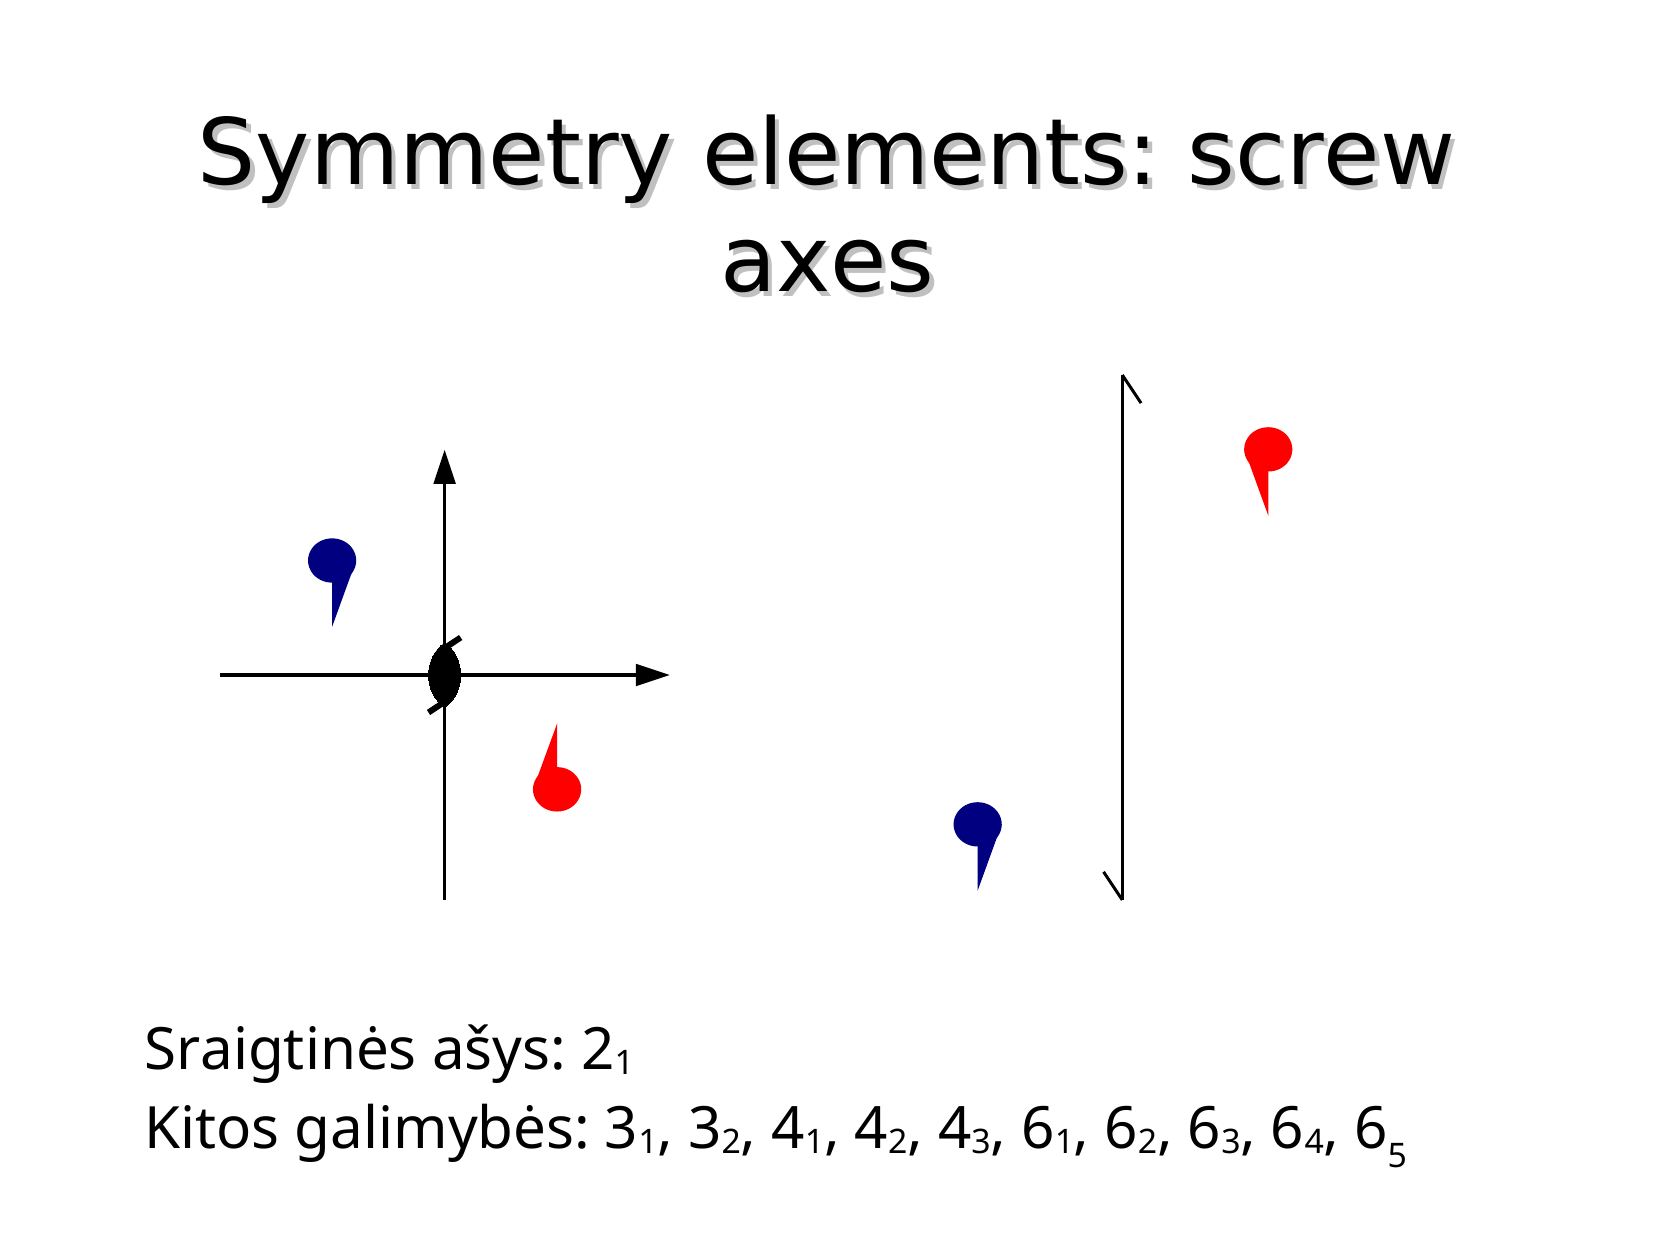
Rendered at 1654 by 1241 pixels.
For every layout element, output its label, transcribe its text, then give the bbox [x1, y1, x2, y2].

title Symmetry elements: screw axes [121, 99, 1534, 314]
text_box [1244, 427, 1293, 516]
text_box [428, 642, 461, 708]
text_box Sraigtinės ašys: 21 Kitos galimybės: 31, 32, 41, 42, 43, 61, 62, 63, 64, 65 [144, 1007, 1570, 1199]
text_box [953, 802, 1002, 891]
text_box [308, 538, 357, 627]
text_box [532, 723, 582, 812]
